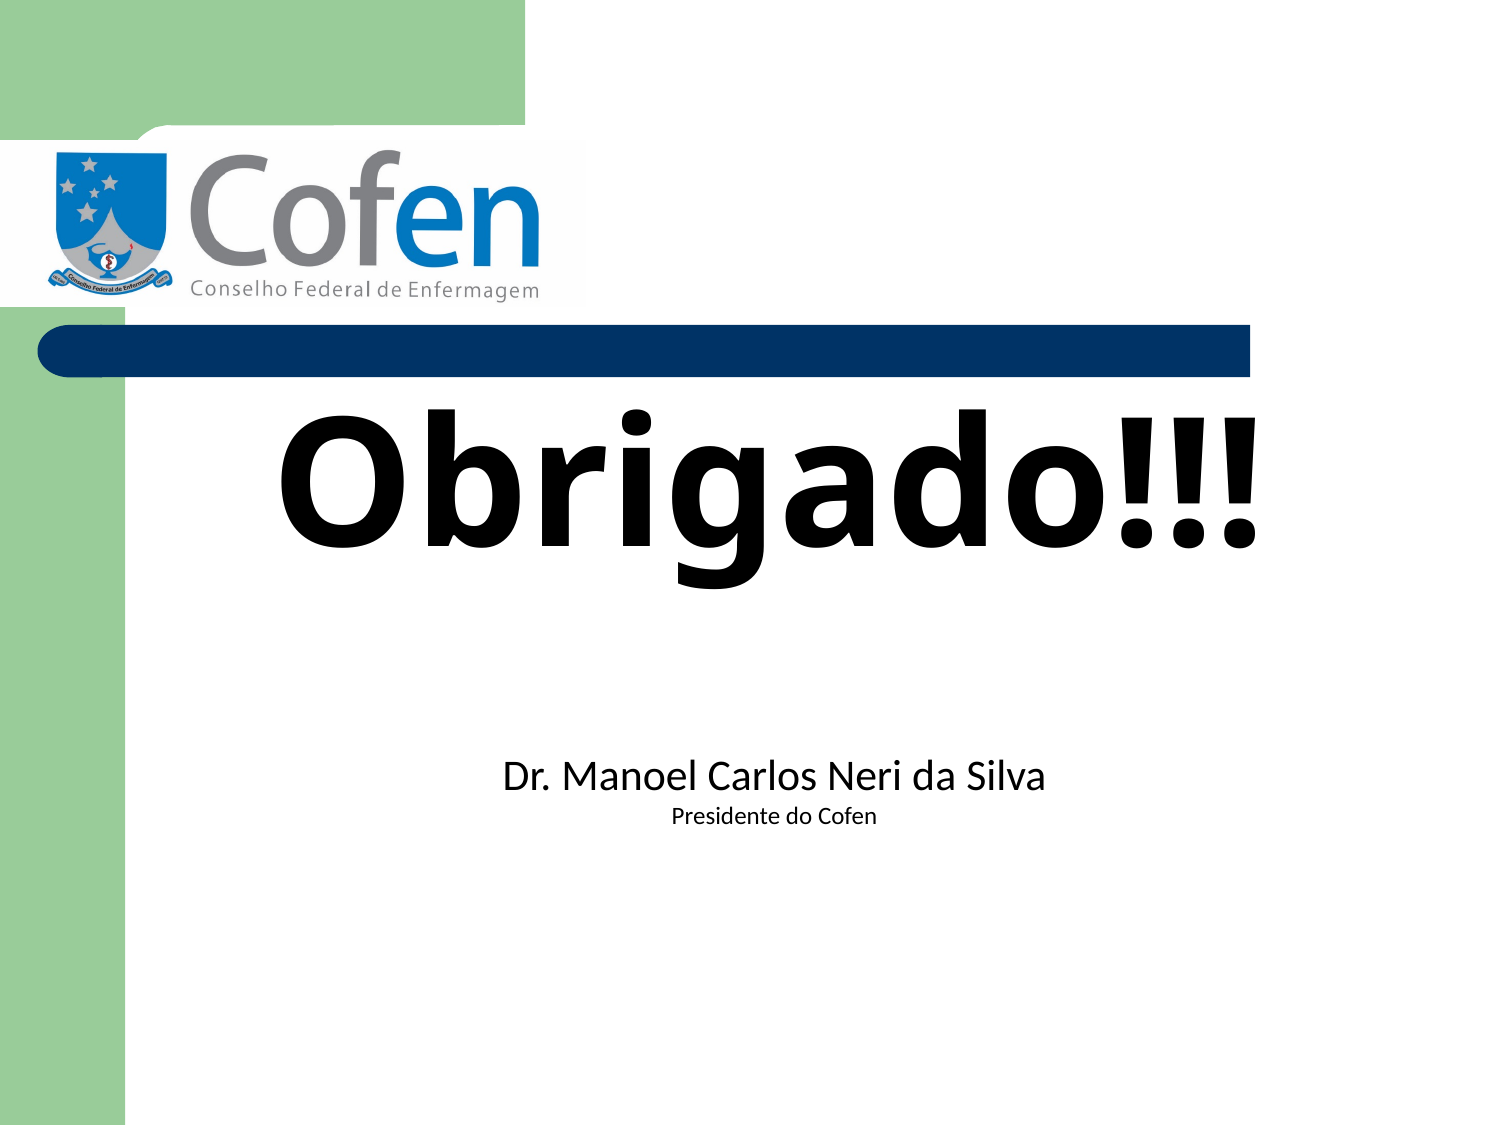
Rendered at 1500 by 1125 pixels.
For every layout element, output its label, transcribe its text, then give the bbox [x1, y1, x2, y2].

picture [0, 140, 586, 307]
text_box Obrigado!!! [206, 297, 1332, 592]
text_box Dr. Manoel Carlos Neri da Silva Presidente do Cofen [262, 740, 1288, 867]
